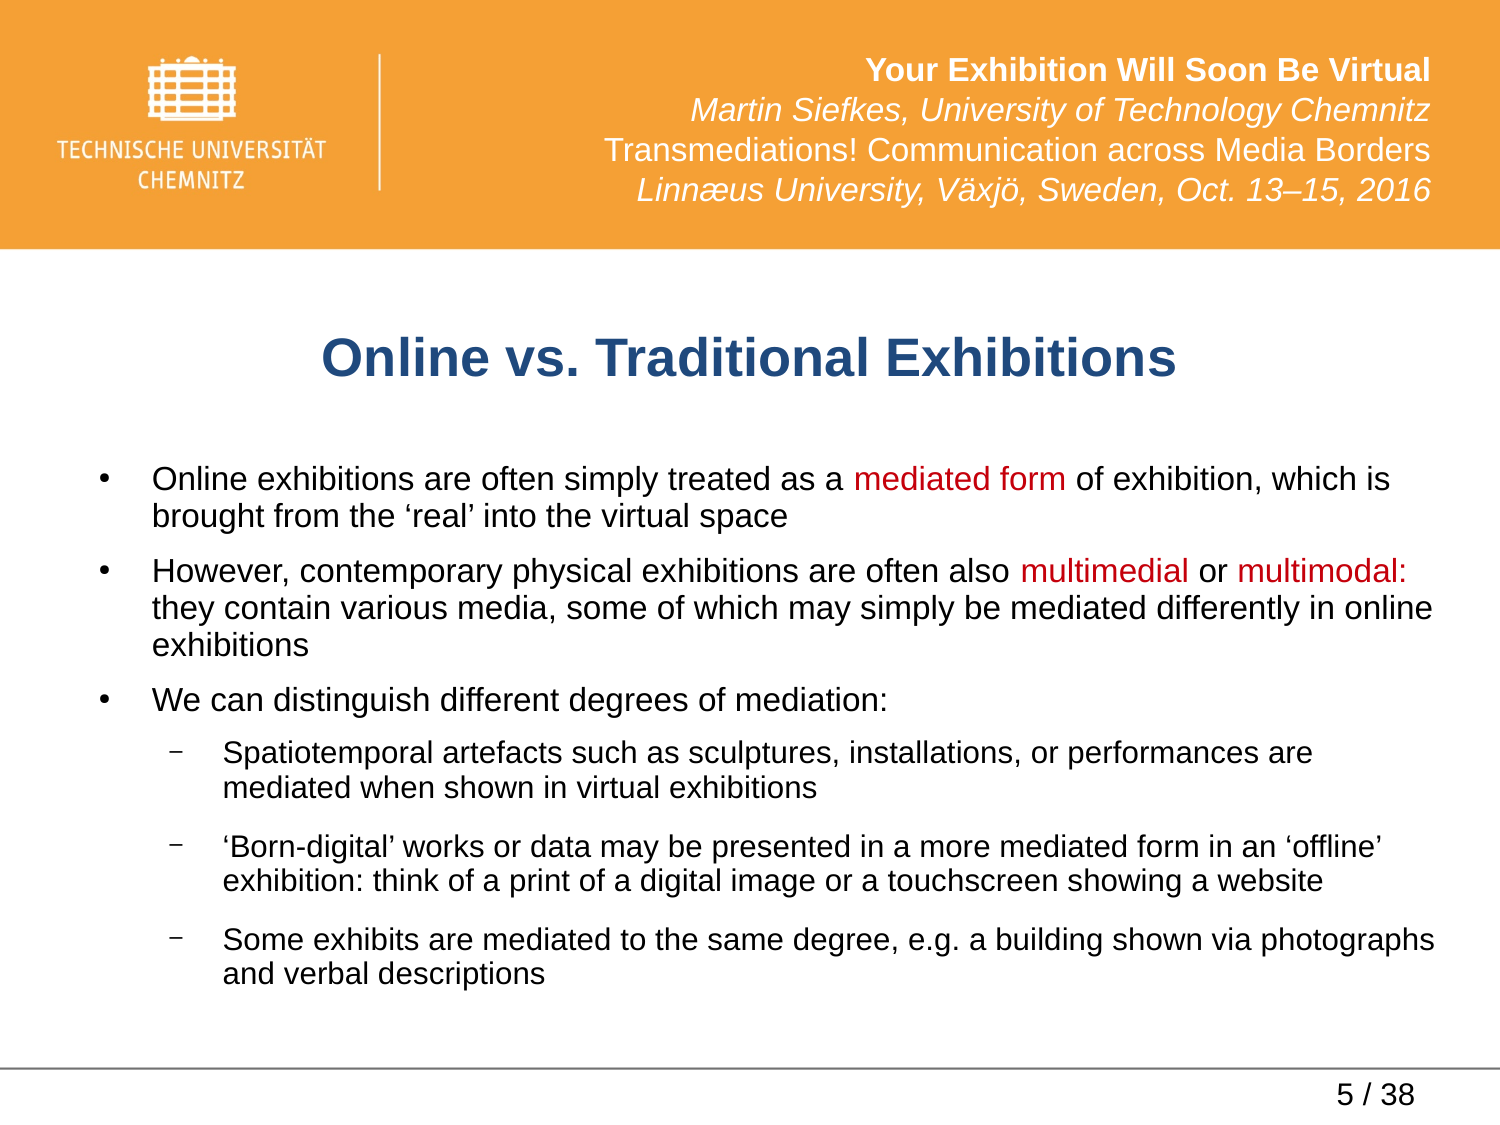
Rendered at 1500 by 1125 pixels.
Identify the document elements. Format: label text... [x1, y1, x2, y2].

text_box Online vs. Traditional Exhibitions [59, 314, 1441, 449]
list Online exhibitions are often simply treated as a mediated form of exhibition, which is brought from the ‘real’ into the virtual space However, contemporary physical exhibitions are often also multimedial or multimodal: they contain various media, some of which may simply be mediated differently in online exhibitions We can distinguish different degrees of mediation: Spatiotemporal artefacts such as sculptures, installations, or performances are mediated when shown in virtual exhibitions ‘Born-digital’ works or data may be presented in a more mediated form in an ‘offline’ exhibition: think of a print of a digital image or a touchscreen showing a website Some exhibits are mediated to the same degree, e.g. a building shown via photographs and verbal descriptions [81, 460, 1460, 1064]
text_box <Nummer> / 38 [1220, 1069, 1500, 1120]
list [419, 45, 774, 197]
picture [0, 0, 1500, 1125]
